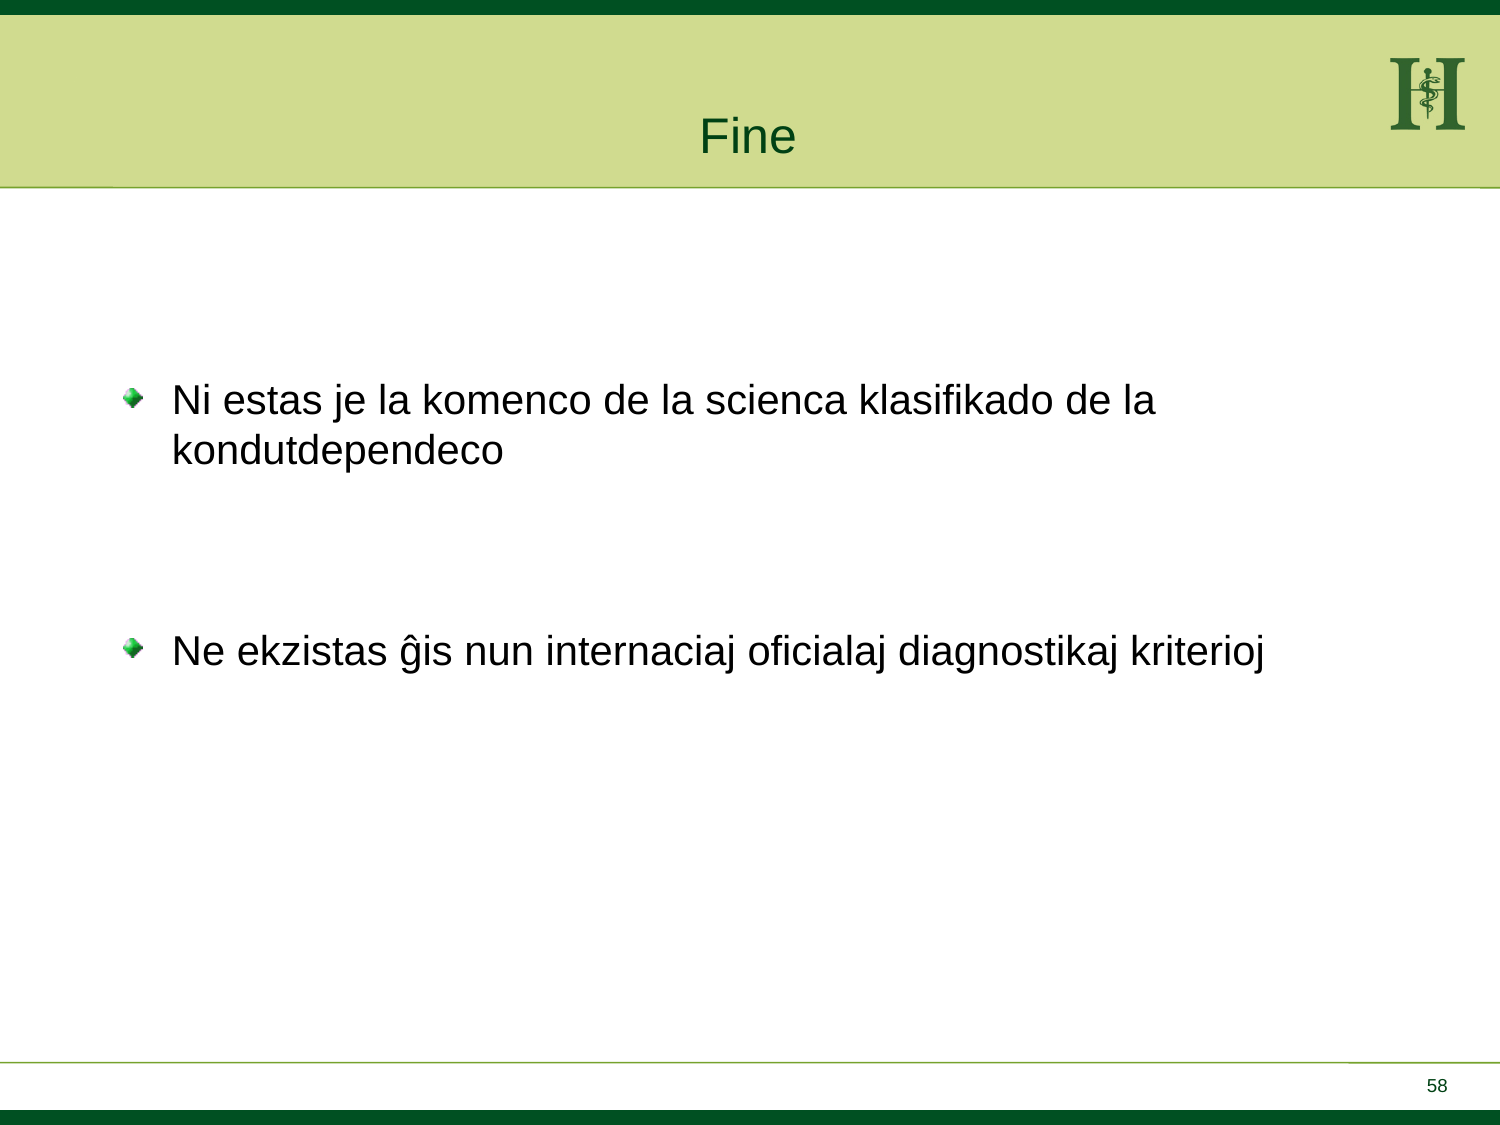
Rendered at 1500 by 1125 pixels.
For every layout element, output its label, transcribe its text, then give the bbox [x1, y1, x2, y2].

list Ni estas je la komenco de la scienca klasifikado de la kondutdependeco Ne ekzistas ĝis nun internaciaj oficialaj diagnostikaj kriterioj [108, 265, 1500, 1100]
picture [0, 15, 1500, 186]
title Fine [52, 9, 1445, 172]
